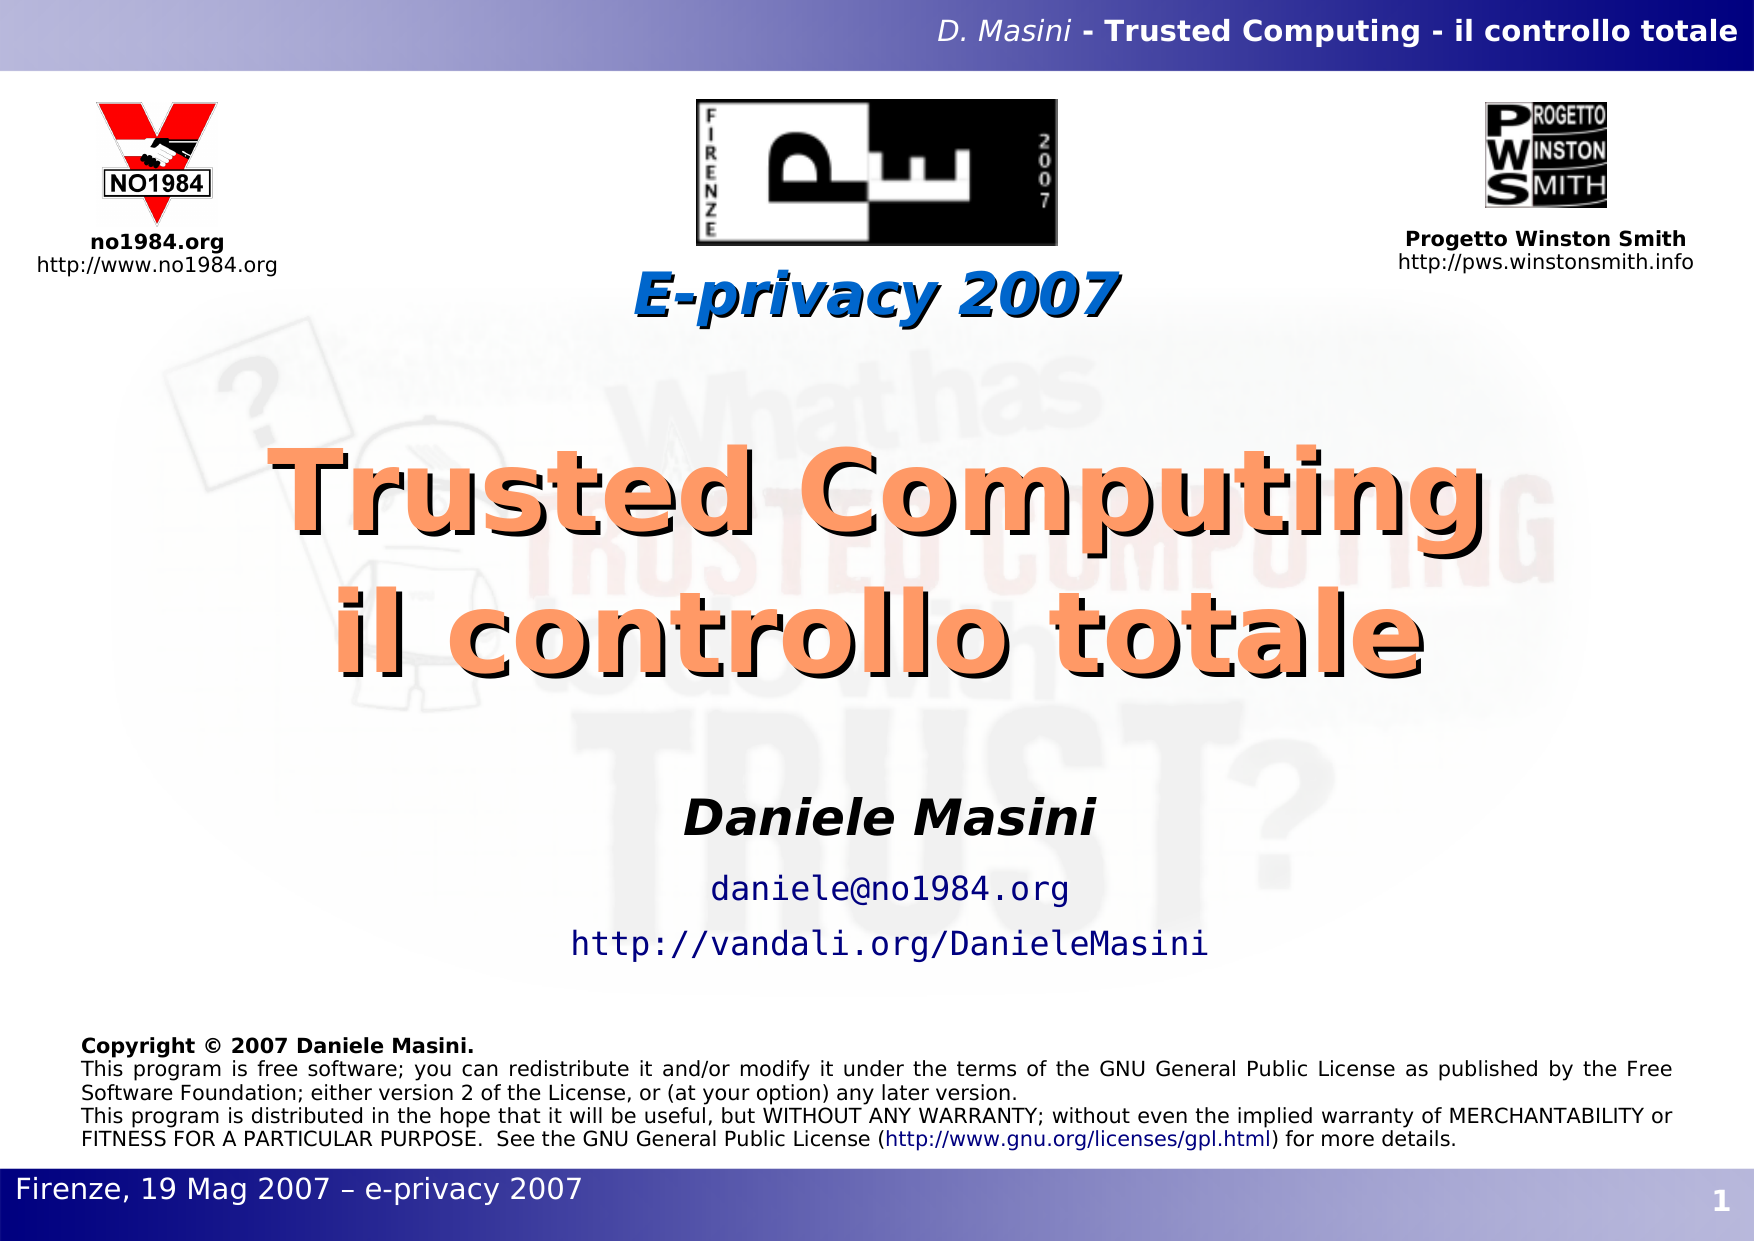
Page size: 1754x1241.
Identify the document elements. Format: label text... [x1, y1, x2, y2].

text_box Progetto Winston Smith http://pws.winstonsmith.info [1348, 227, 1744, 281]
text_box E-privacy 2007 [633, 262, 1121, 331]
text_box Copyright © 2007 Daniele Masini. This program is free software; you can redistribute it and/or modify it under the terms of the GNU General Public License as published by the Free Software Foundation; either version 2 of the License, or (at your option) any later version. This program is distributed in the hope that it will be useful, but WITHOUT ANY WARRANTY; without even the implied warranty of MERCHANTABILITY or FITNESS FOR A PARTICULAR PURPOSE. See the GNU General Public License (http://www.gnu.org/licenses/gpl.html) for more details. [81, 1034, 1673, 1162]
picture [0, 0, 1754, 1241]
text_box Trusted Computing il controllo totale [87, 422, 1667, 705]
text_box Daniele Masini daniele@no1984.org http://vandali.org/DanieleMasini [256, 791, 1525, 966]
text_box no1984.org http://www.no1984.org [27, 230, 288, 284]
